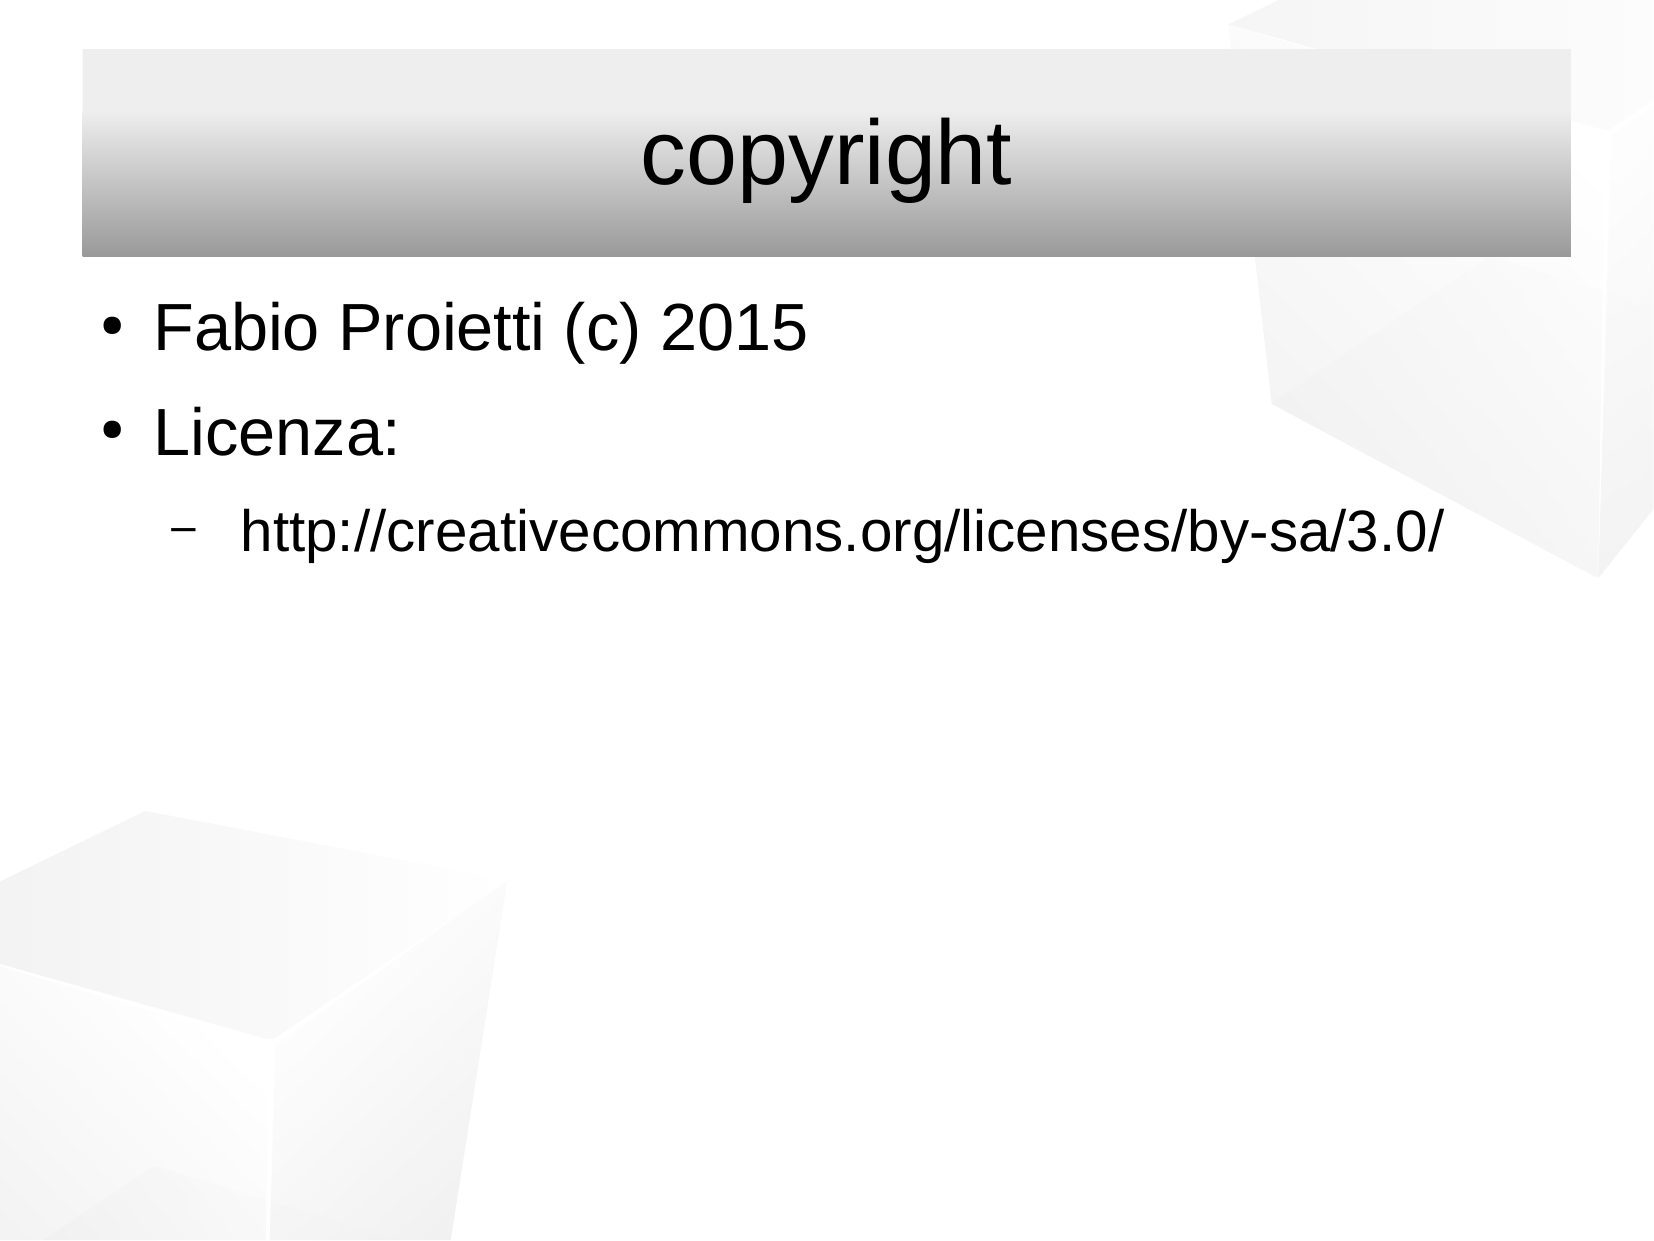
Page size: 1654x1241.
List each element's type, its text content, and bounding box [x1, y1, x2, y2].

list Fabio Proietti (c) 2015 Licenza: http://creativecommons.org/licenses/by-sa/3.0/ [82, 290, 1571, 1010]
title copyright [82, 49, 1571, 257]
